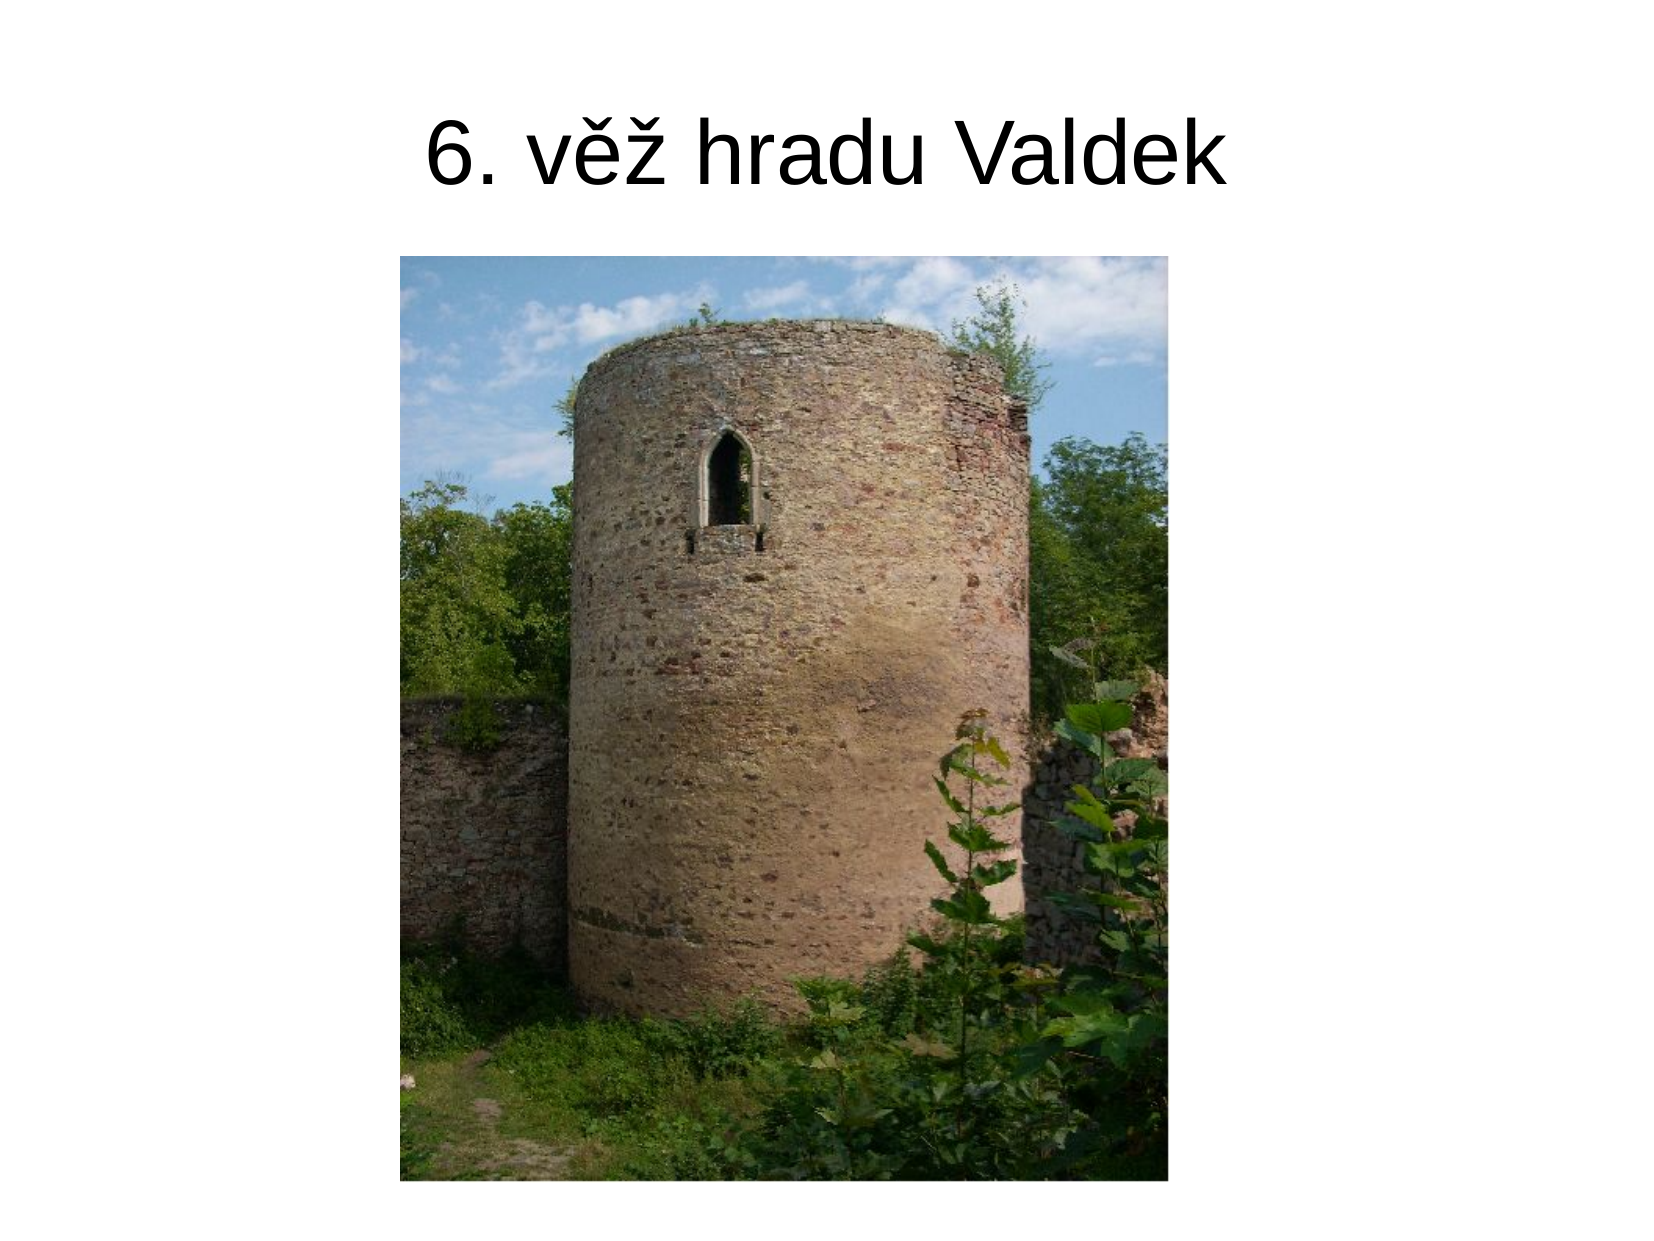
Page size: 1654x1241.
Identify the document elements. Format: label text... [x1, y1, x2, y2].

picture [400, 256, 1170, 1183]
title 6. věž hradu Valdek [82, 49, 1571, 257]
